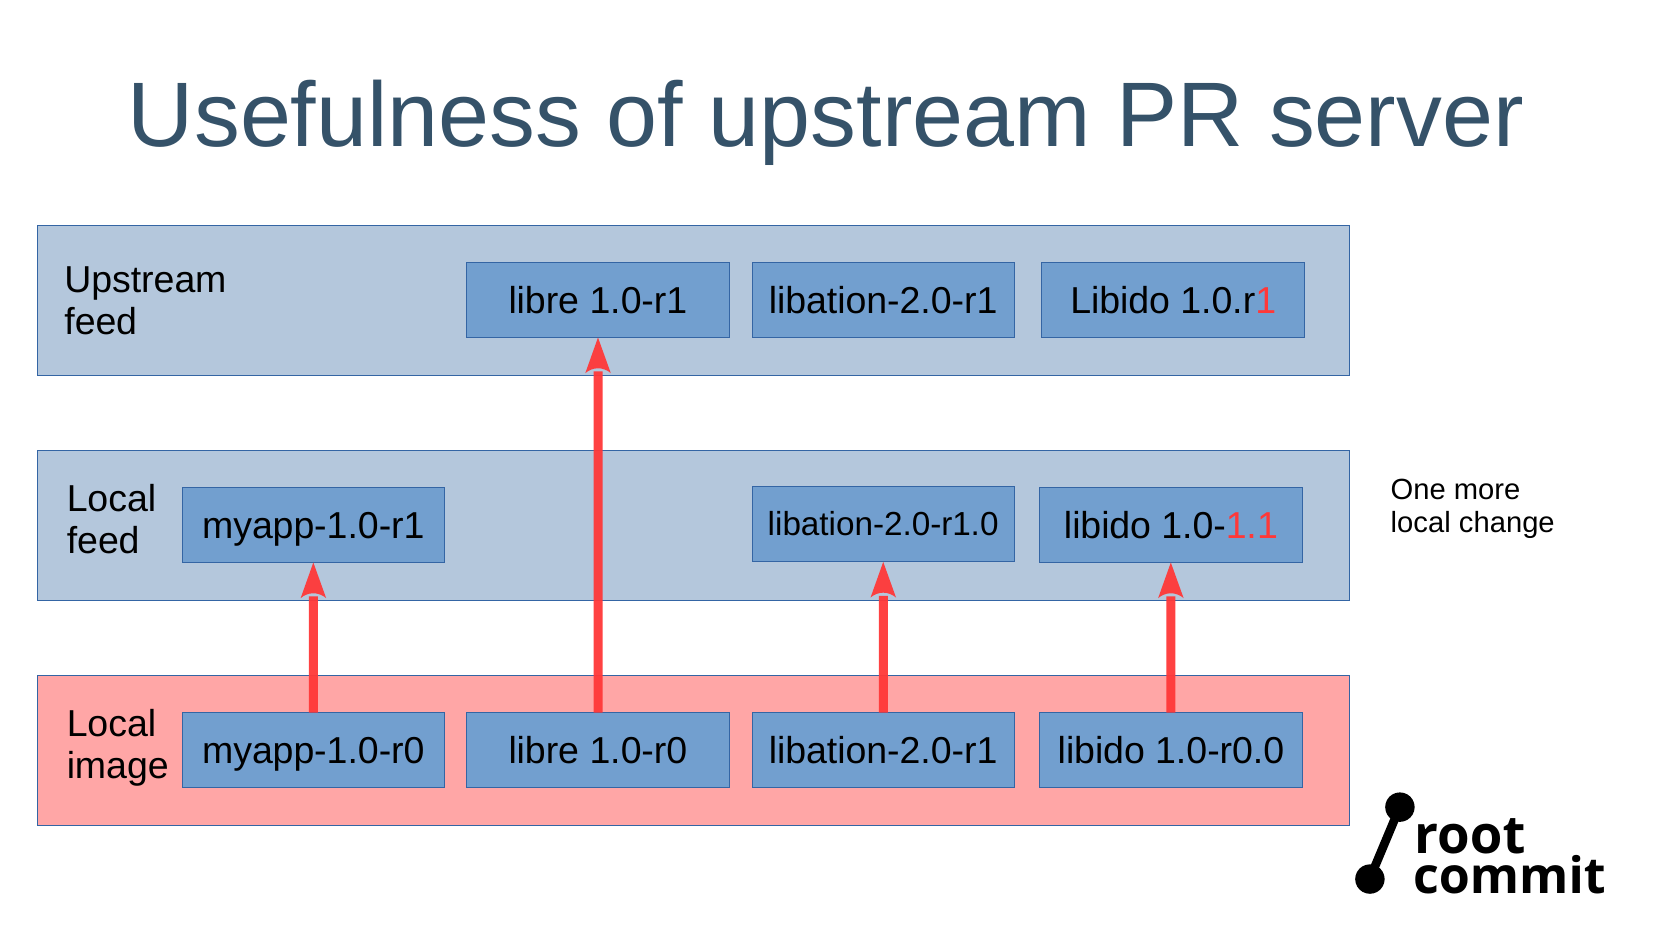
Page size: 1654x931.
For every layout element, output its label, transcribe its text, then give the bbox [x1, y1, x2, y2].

text_box libre 1.0-r1 [466, 262, 730, 338]
text_box libation-2.0-r1 [752, 712, 1015, 788]
text_box libation-2.0-r1 [752, 262, 1015, 338]
text_box myapp-1.0-r1 [182, 487, 445, 563]
text_box [37, 225, 1350, 376]
text_box [37, 675, 1350, 826]
text_box myapp-1.0-r0 [182, 712, 445, 788]
text_box [603, 450, 1350, 601]
text_box Local image [52, 694, 184, 794]
text_box Libido 1.0.r1 [1041, 262, 1305, 338]
text_box libido 1.0-1.1 [1039, 487, 1303, 563]
text_box Local feed [52, 469, 172, 587]
text_box One more local change [1375, 465, 1570, 547]
title Usefulness of upstream PR server [82, 37, 1571, 193]
text_box libation-2.0-r1.0 [752, 486, 1015, 562]
text_box libre 1.0-r0 [466, 712, 730, 788]
text_box libido 1.0-r0.0 [1039, 712, 1303, 788]
text_box [37, 450, 593, 601]
text_box Upstream feed [49, 250, 242, 350]
